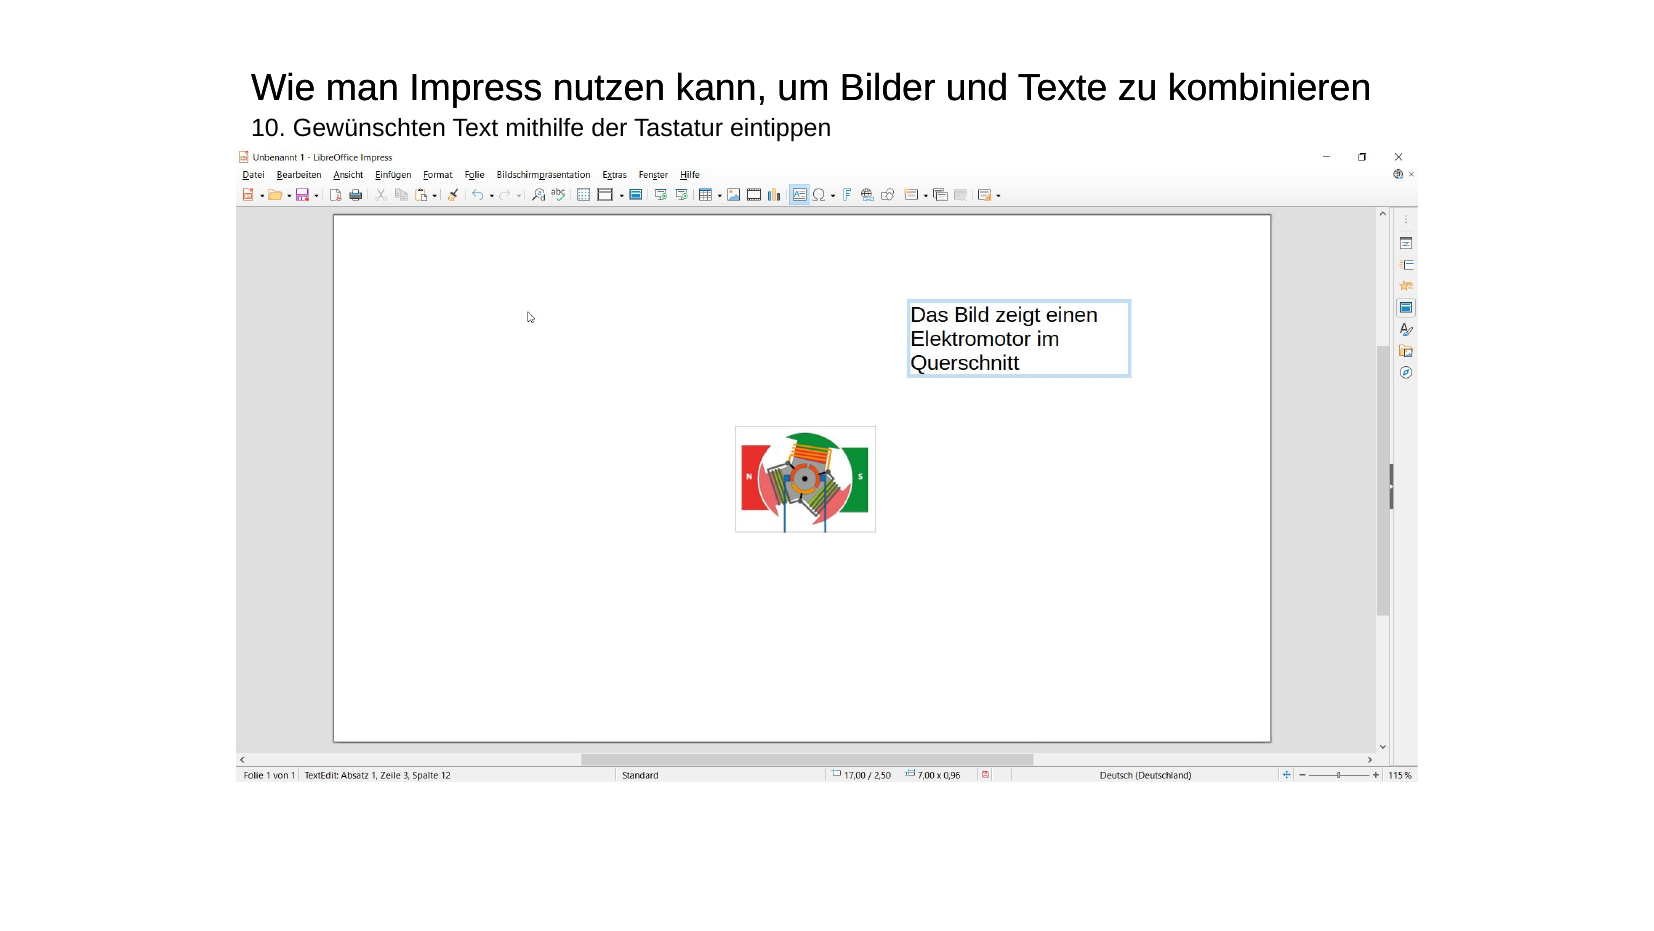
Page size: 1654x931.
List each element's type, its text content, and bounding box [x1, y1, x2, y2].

text_box Wie man Impress nutzen kann, um Bilder und Texte zu kombinieren [236, 59, 1418, 106]
text_box 10. Gewünschten Text mithilfe der Tastatur eintippen [236, 106, 1418, 148]
picture [236, 148, 1418, 782]
